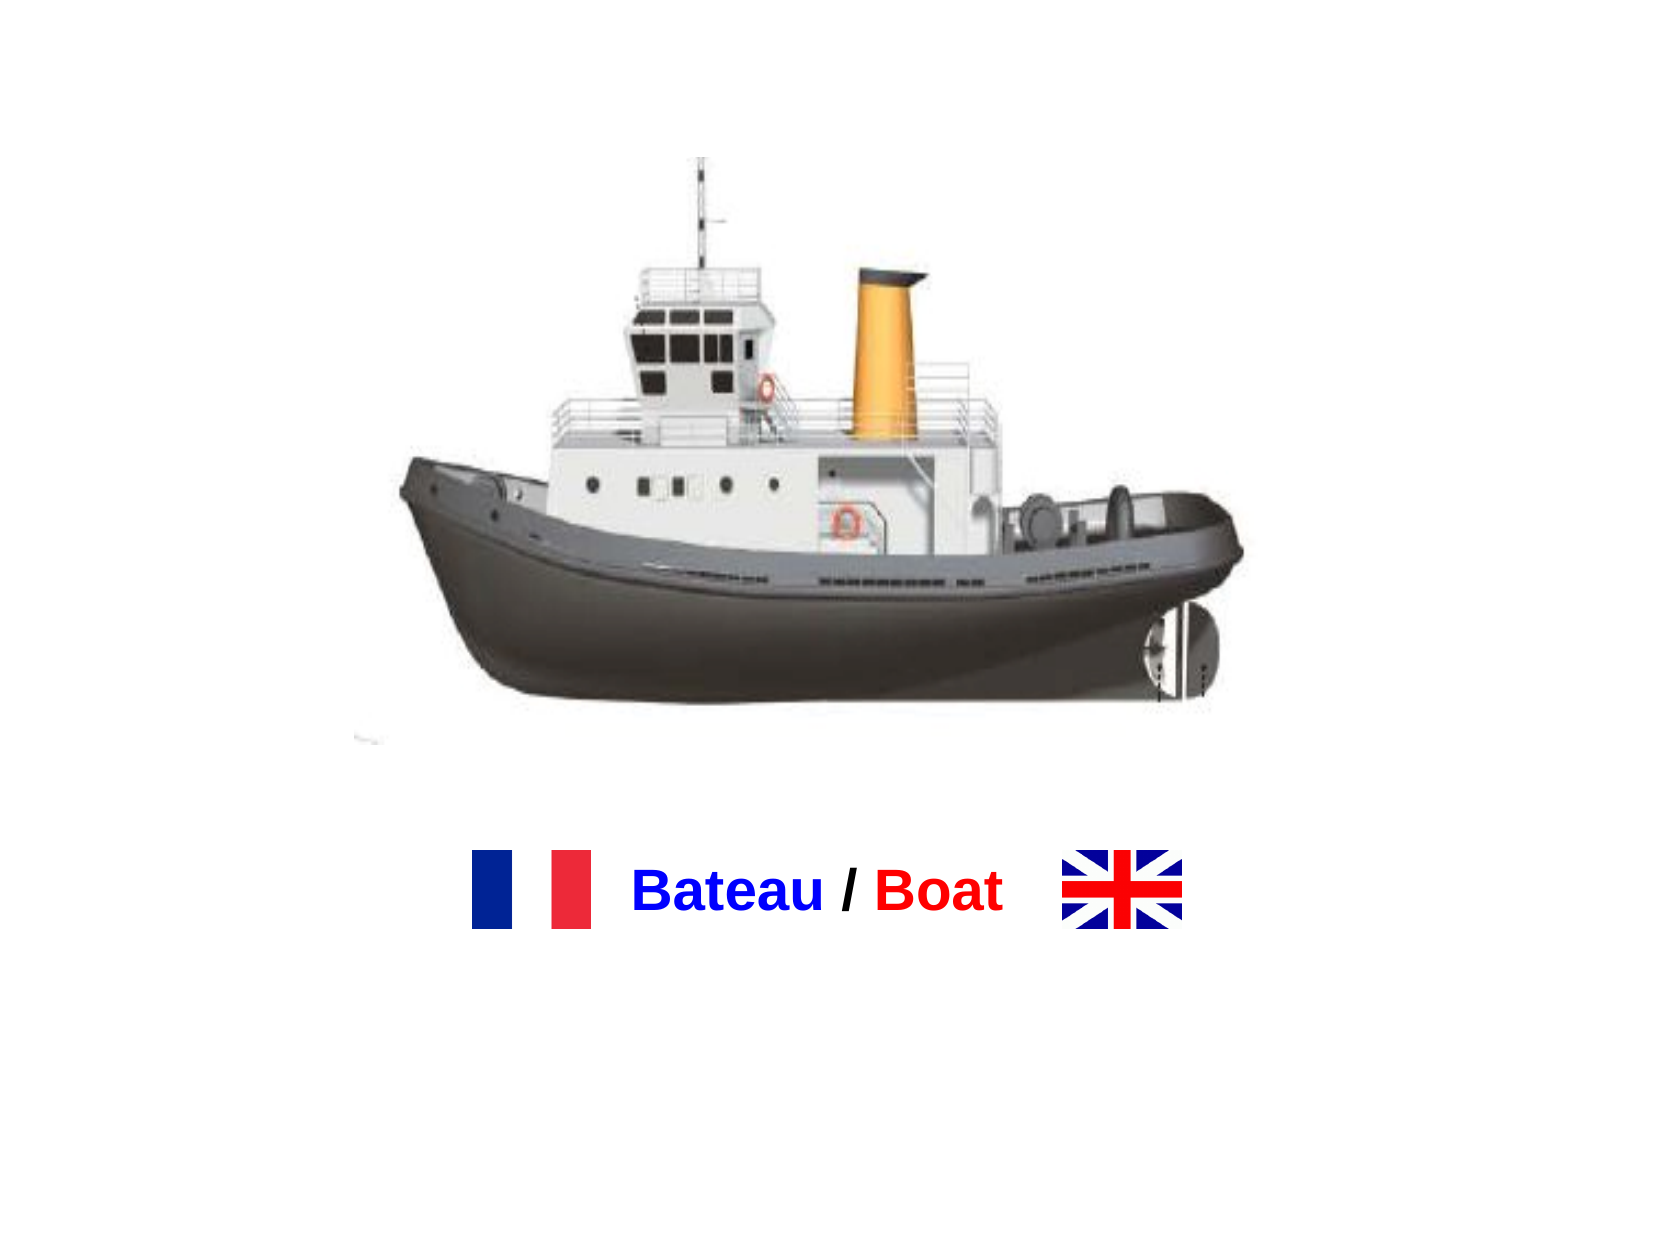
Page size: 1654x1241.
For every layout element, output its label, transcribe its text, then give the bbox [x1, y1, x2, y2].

text_box Bateau / Boat [559, 850, 1075, 957]
picture [354, 157, 1264, 745]
picture [472, 850, 559, 930]
picture [1075, 850, 1182, 930]
